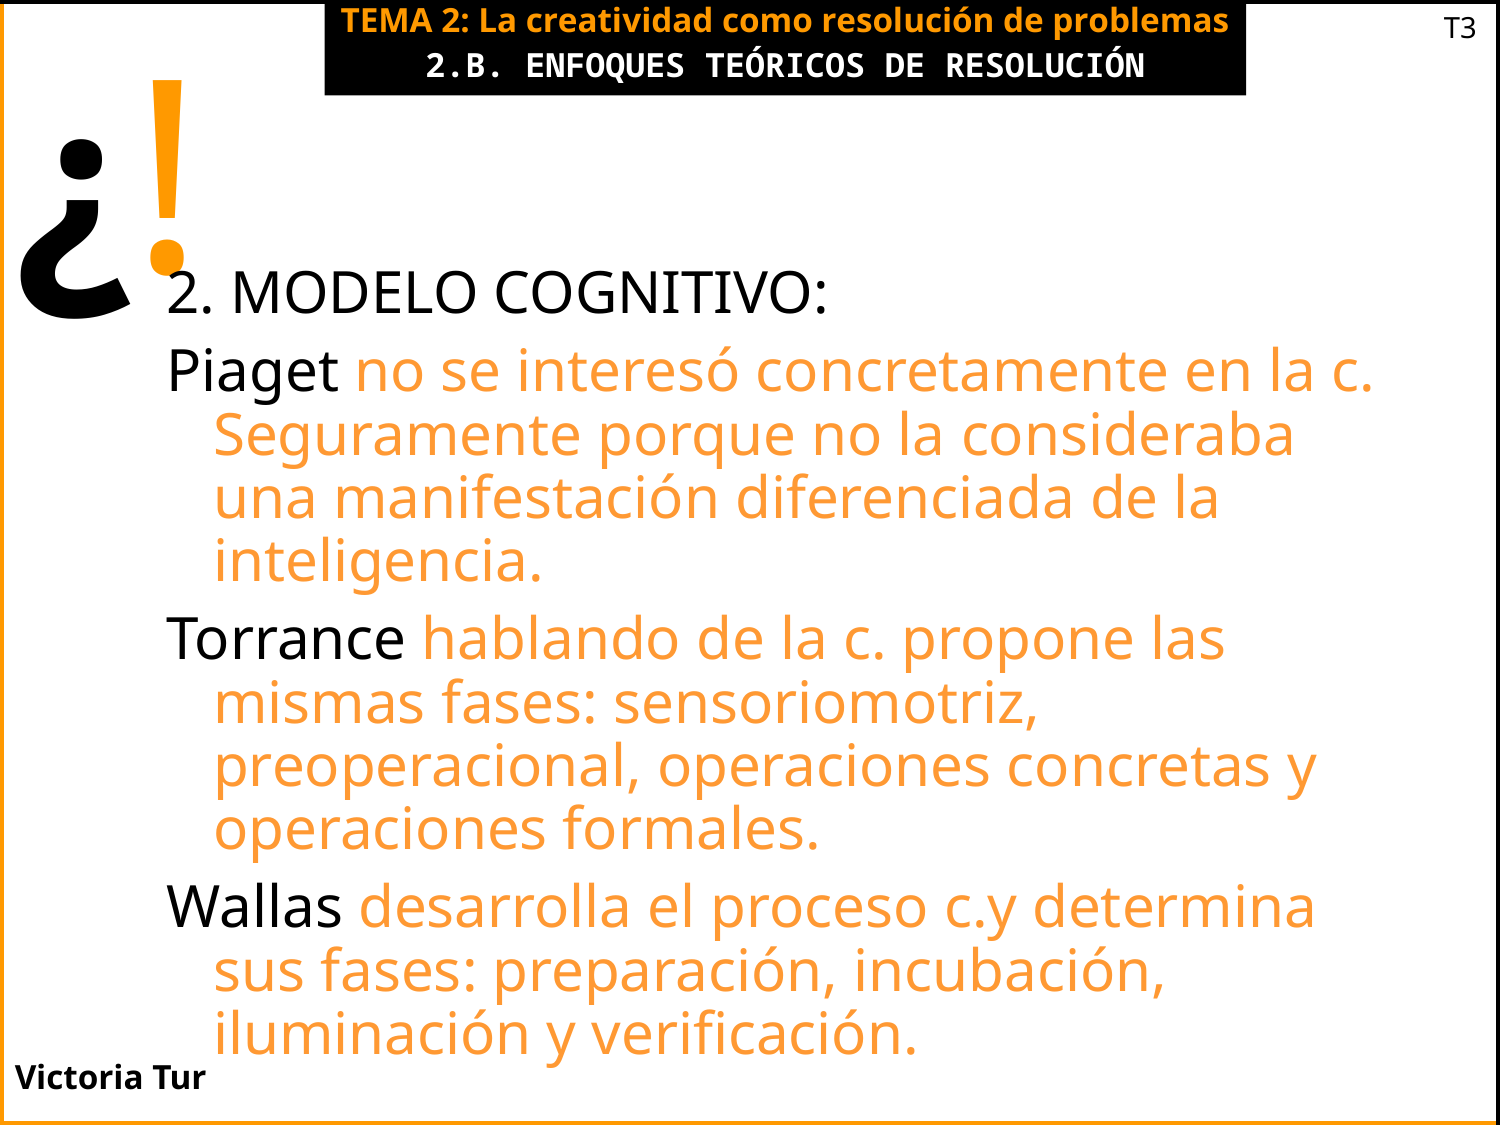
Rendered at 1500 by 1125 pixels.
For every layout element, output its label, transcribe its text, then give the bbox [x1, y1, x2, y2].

list 2. MODELO COGNITIVO: Piaget no se interesó concretamente en la c. Seguramente porque no la consideraba una manifestación diferenciada de la inteligencia. Torrance hablando de la c. propone las mismas fases: sensoriomotriz, preoperacional, operaciones concretas y operaciones formales. Wallas desarrolla el proceso c.y determina sus fases: preparación, incubación, iluminación y verificación. [76, 255, 1427, 1094]
text_box T3 [1429, 0, 1500, 56]
